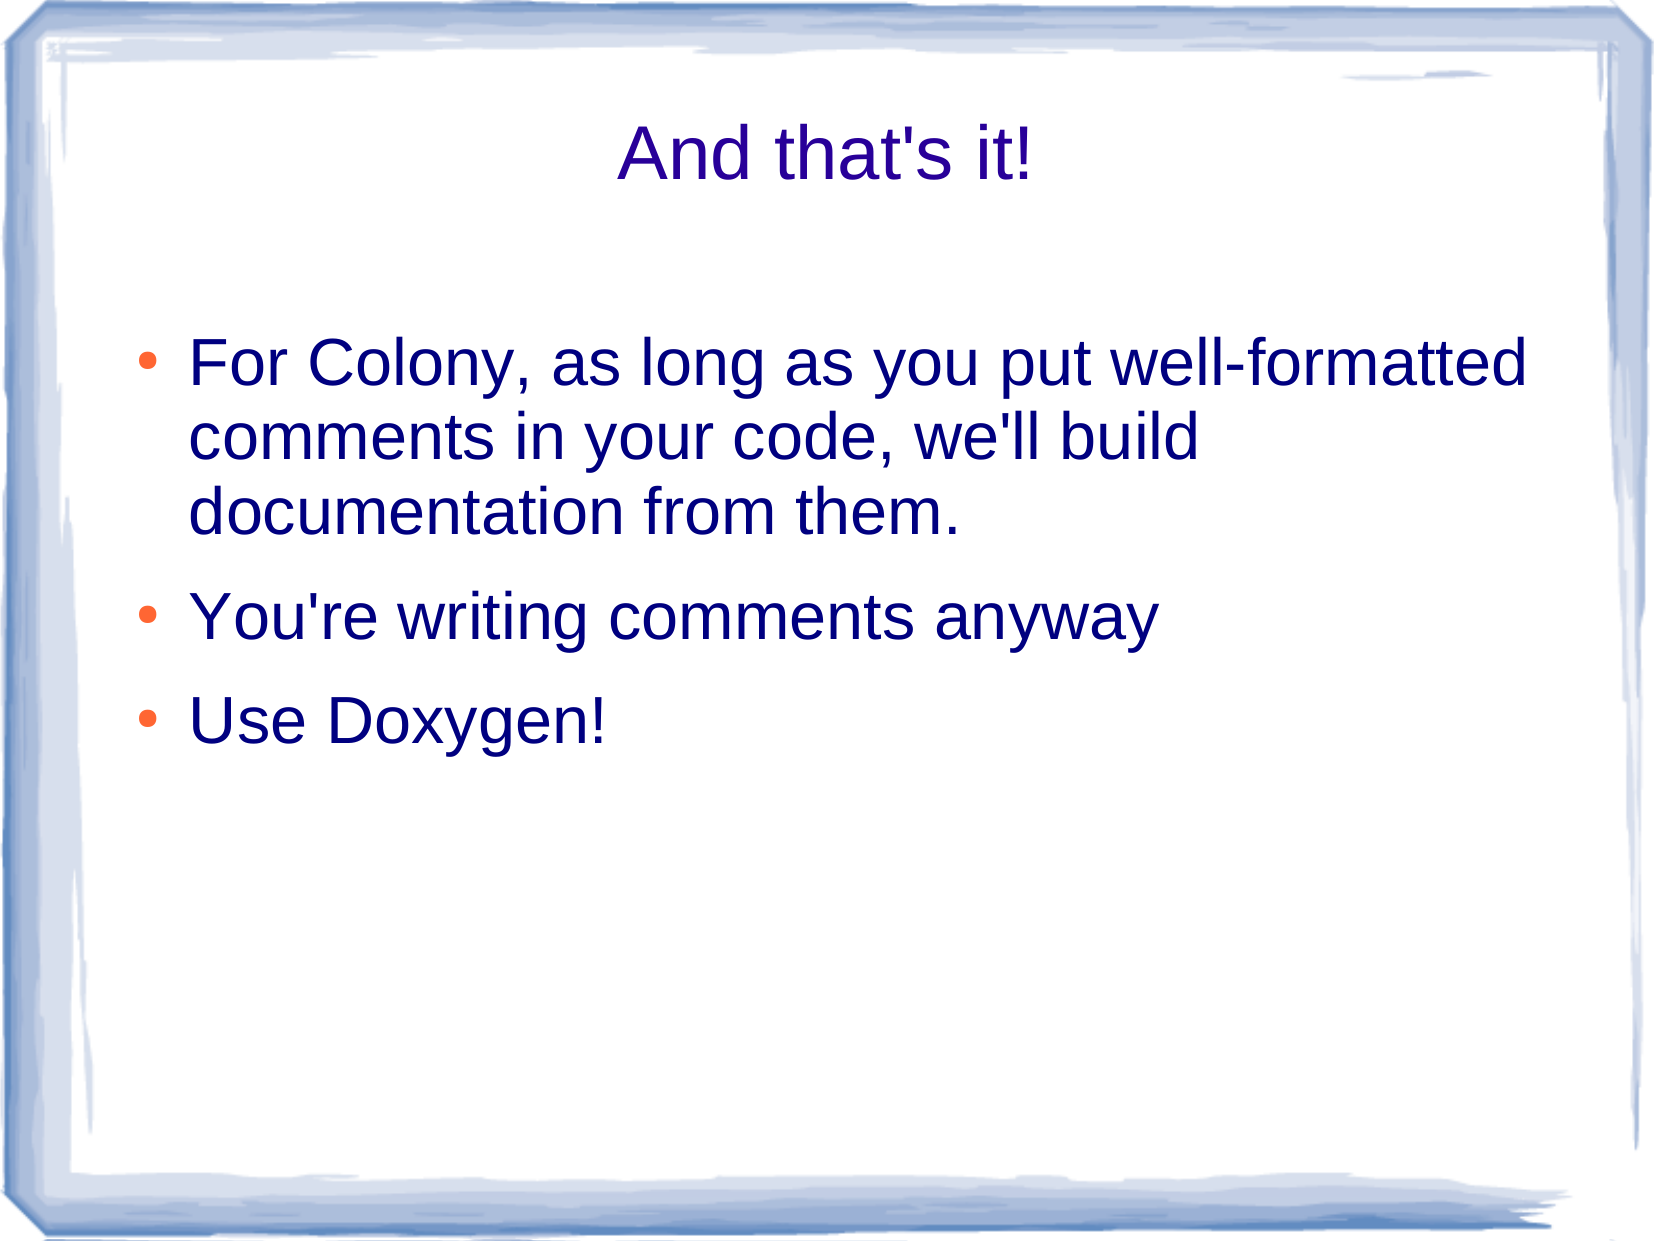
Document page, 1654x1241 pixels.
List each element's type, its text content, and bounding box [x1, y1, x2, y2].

list For Colony, as long as you put well-formatted comments in your code, we'll build documentation from them. You're writing comments anyway Use Doxygen! [118, 324, 1571, 1144]
picture [0, 0, 1654, 1241]
title And that's it! [82, 49, 1571, 257]
